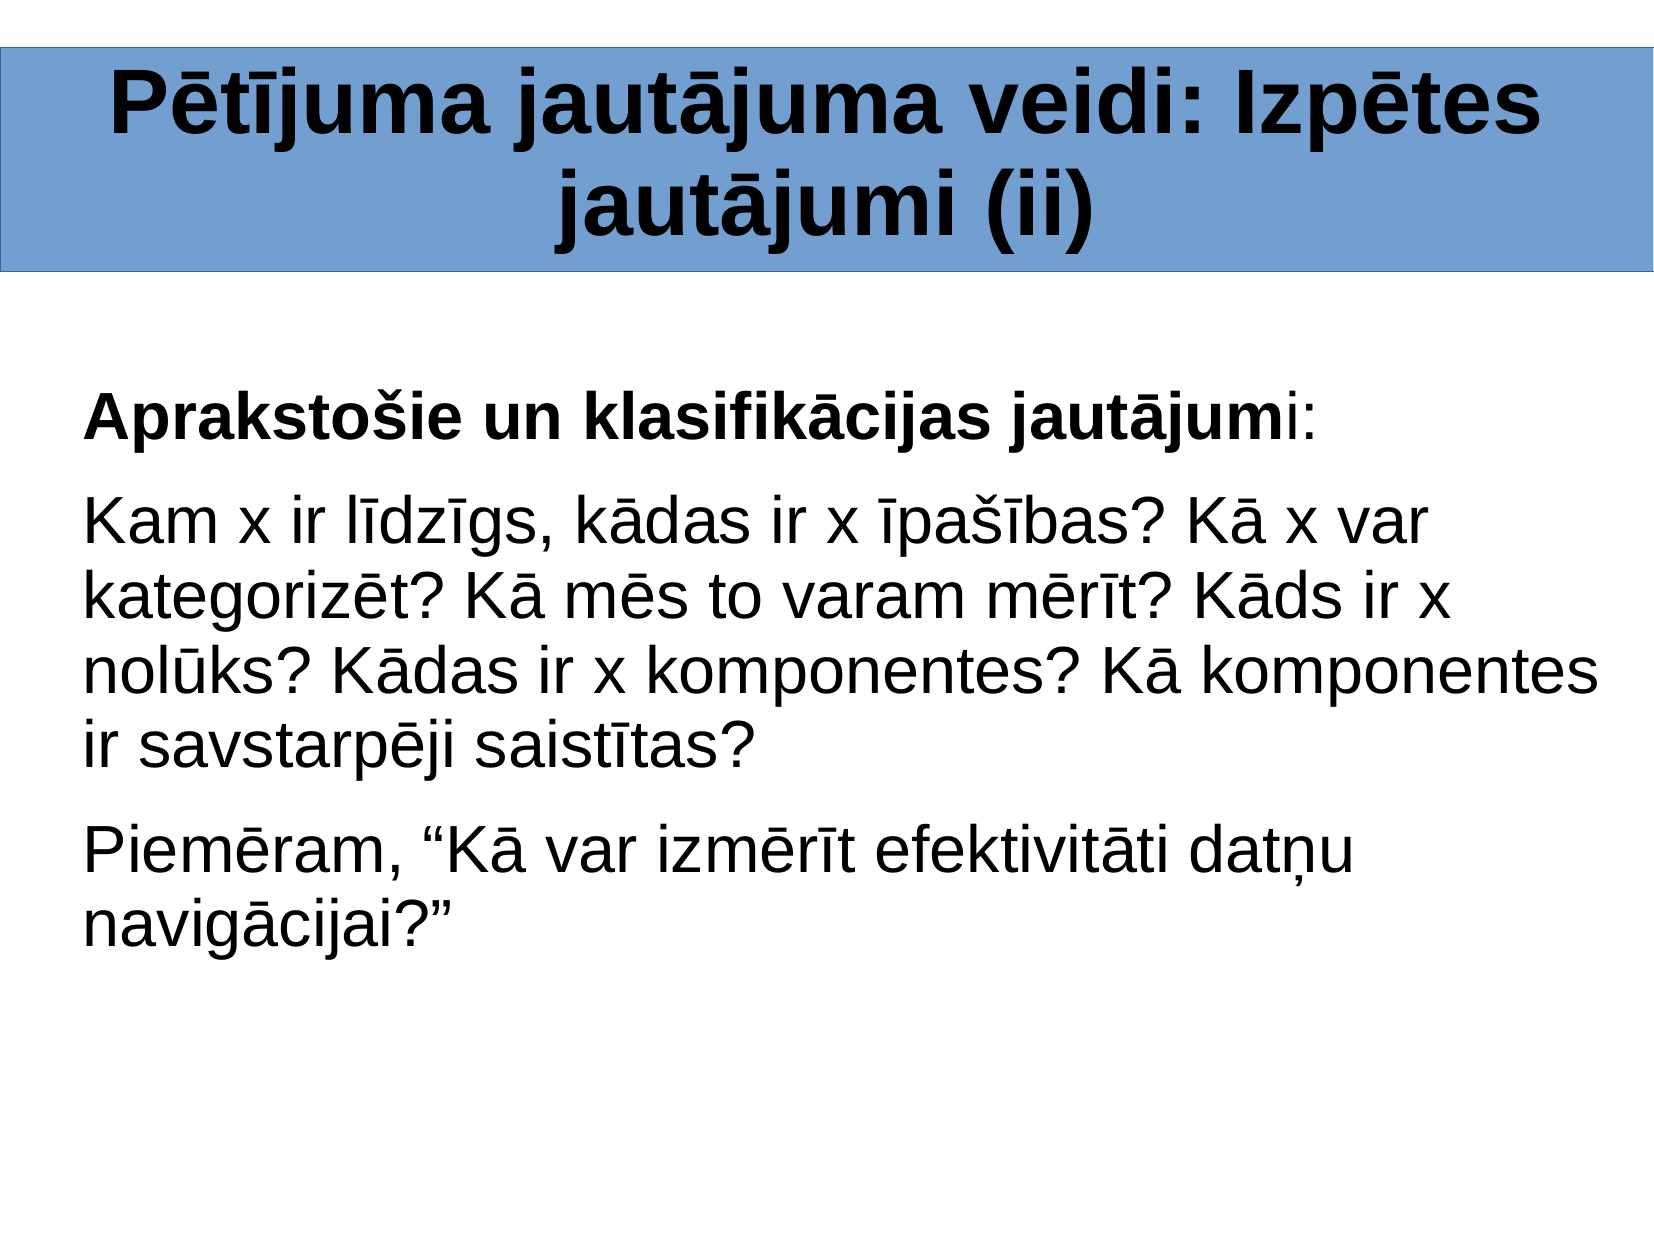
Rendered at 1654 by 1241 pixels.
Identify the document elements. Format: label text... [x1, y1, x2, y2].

title Pētījuma jautājuma veidi: Izpētes jautājumi (ii) [82, 49, 1571, 257]
list Aprakstošie un klasifikācijas jautājumi: Kam x ir līdzīgs, kādas ir x īpašības? Kā x var kategorizēt? Kā mēs to varam mērīt? Kāds ir x nolūks? Kādas ir x komponentes? Kā komponentes ir savstarpēji saistītas? Piemēram, “Kā var izmērīt efektivitāti datņu navigācijai?” [82, 378, 1619, 1099]
text_box [0, 47, 1654, 272]
